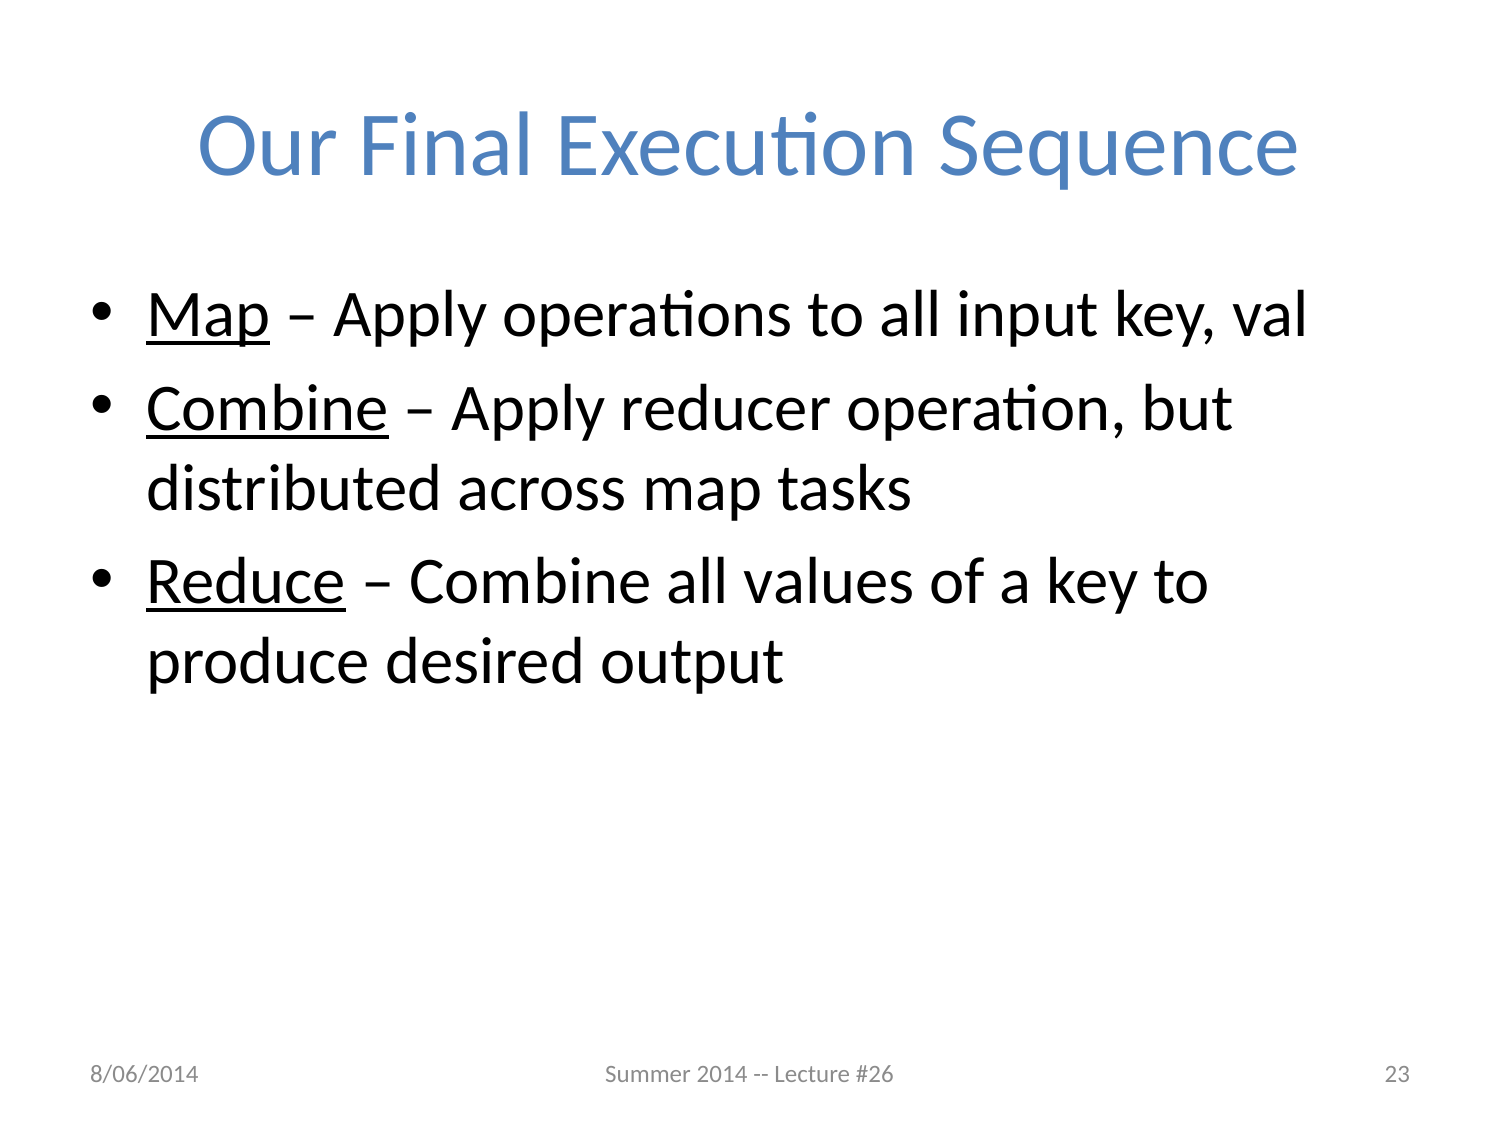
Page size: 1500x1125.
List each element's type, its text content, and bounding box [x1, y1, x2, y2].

slide_number <number> [1074, 1042, 1425, 1103]
title Our Final Execution Sequence [75, 45, 1425, 233]
footer Summer 2014 -- Lecture #26 [512, 1042, 988, 1103]
list Map – Apply operations to all input key, val Combine – Apply reducer operation, but distributed across map tasks Reduce – Combine all values of a key to produce desired output [75, 262, 1425, 1005]
slide_number 8/06/2014 [75, 1042, 425, 1103]
